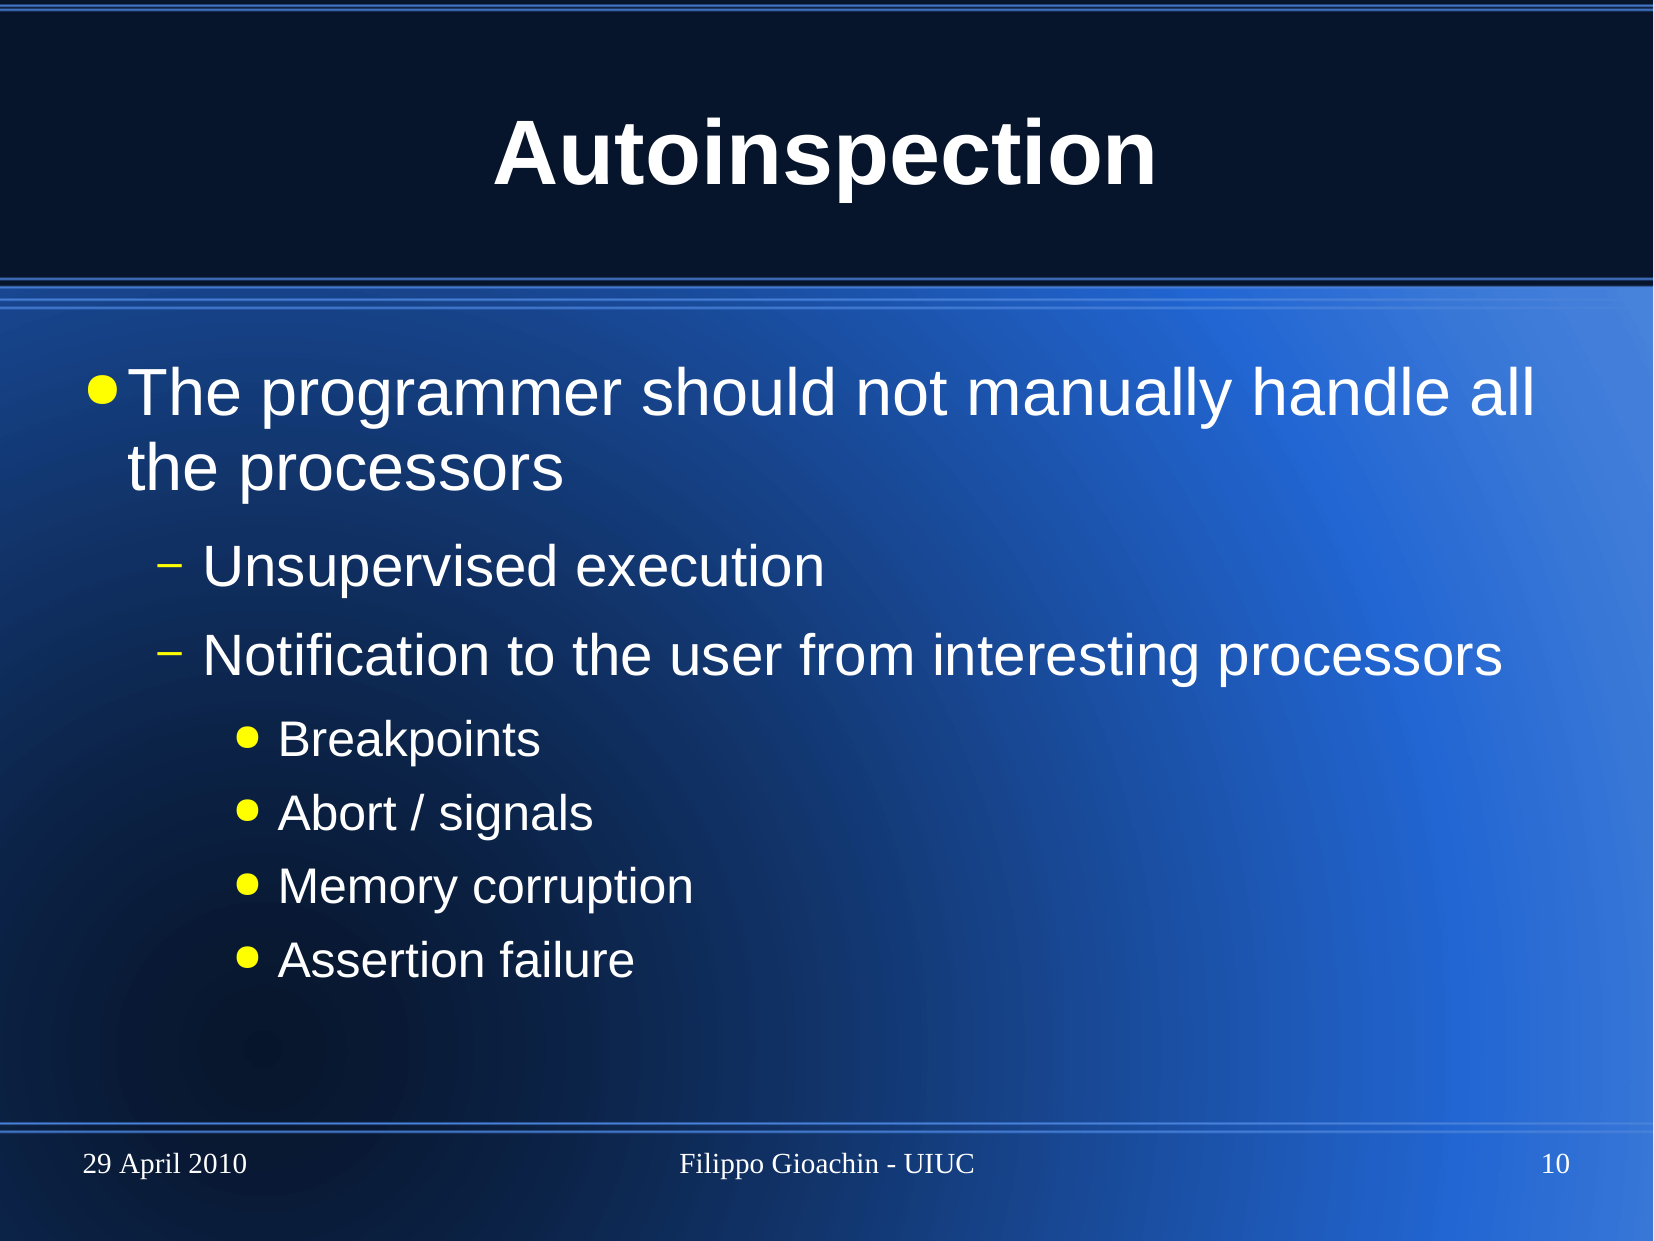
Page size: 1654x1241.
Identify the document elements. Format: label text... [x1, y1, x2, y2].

list The programmer should not manually handle all the processors Unsupervised execution Notification to the user from interesting processors Breakpoints Abort / signals Memory corruption Assertion failure [82, 355, 1571, 1160]
title Autoinspection [82, 49, 1571, 257]
picture [0, 0, 1654, 1241]
